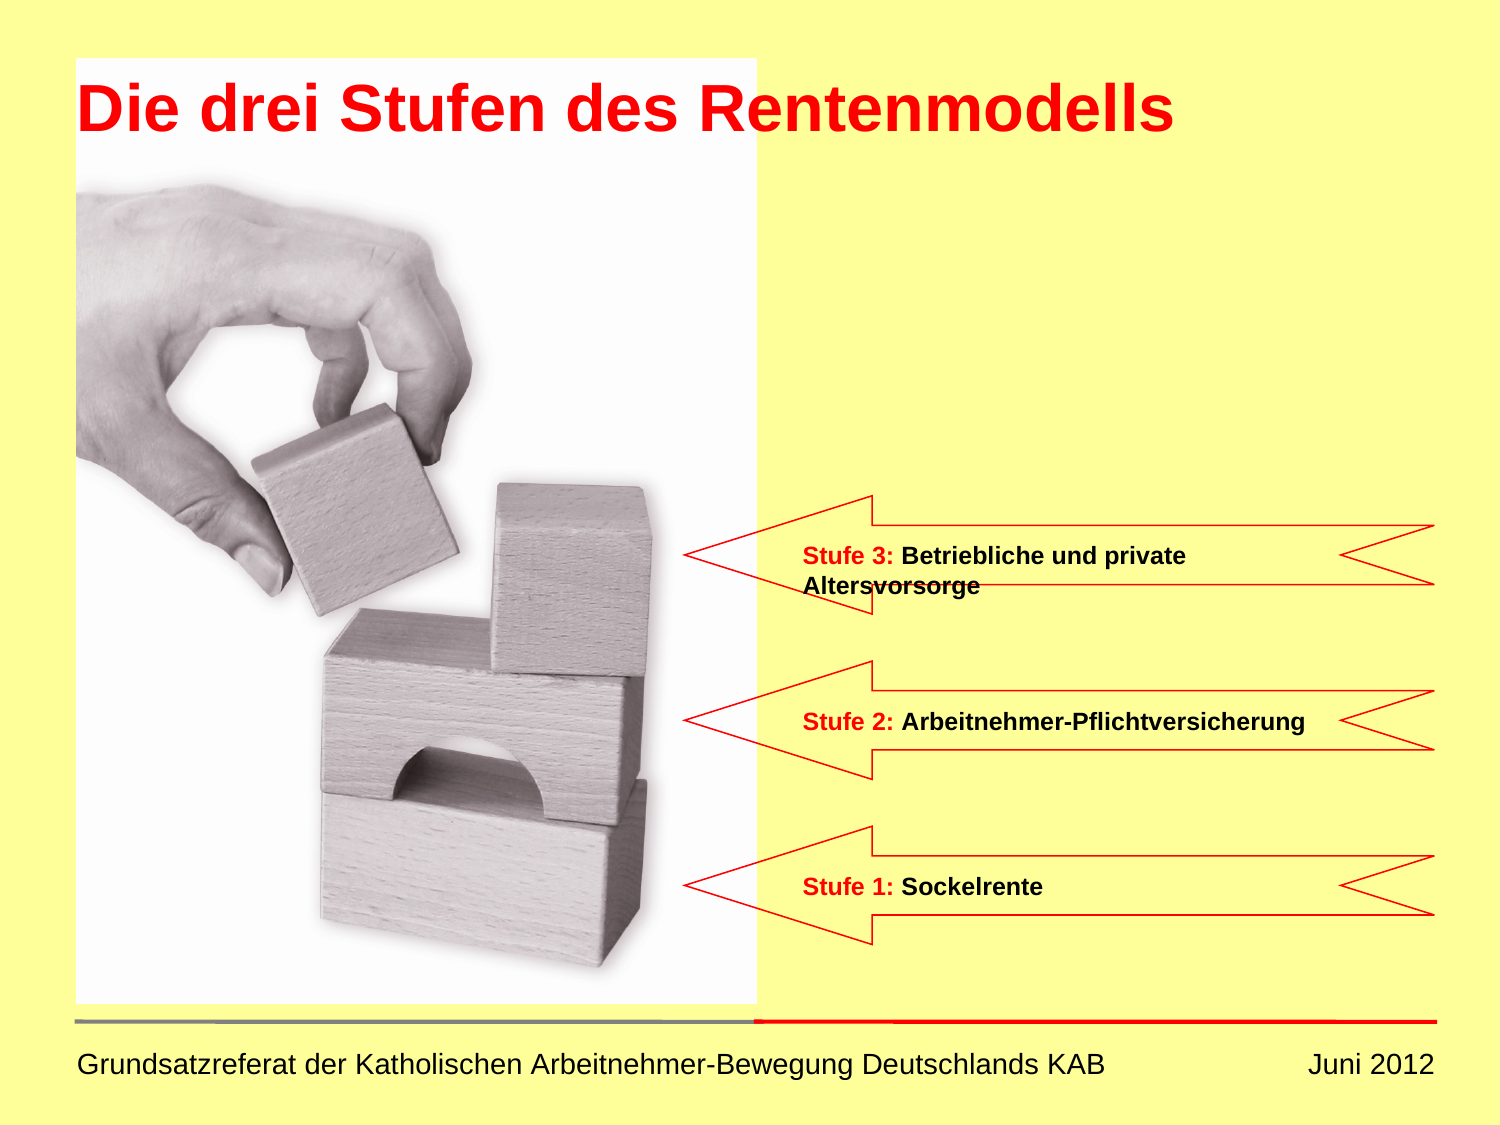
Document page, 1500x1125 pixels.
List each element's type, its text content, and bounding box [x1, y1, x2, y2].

text_box Stufe 2: Arbeitnehmer-Pflichtversicherung [802, 690, 1311, 750]
text_box Stufe 3: Betriebliche und private Altersvorsorge [767, 525, 1358, 585]
picture [690, 699, 757, 742]
picture [689, 864, 757, 907]
text_box Stufe 1: Sockelrente [802, 855, 1311, 916]
title Die drei Stufen des Rentenmodells [76, 59, 1436, 231]
picture [691, 534, 757, 576]
picture [76, 231, 757, 1004]
